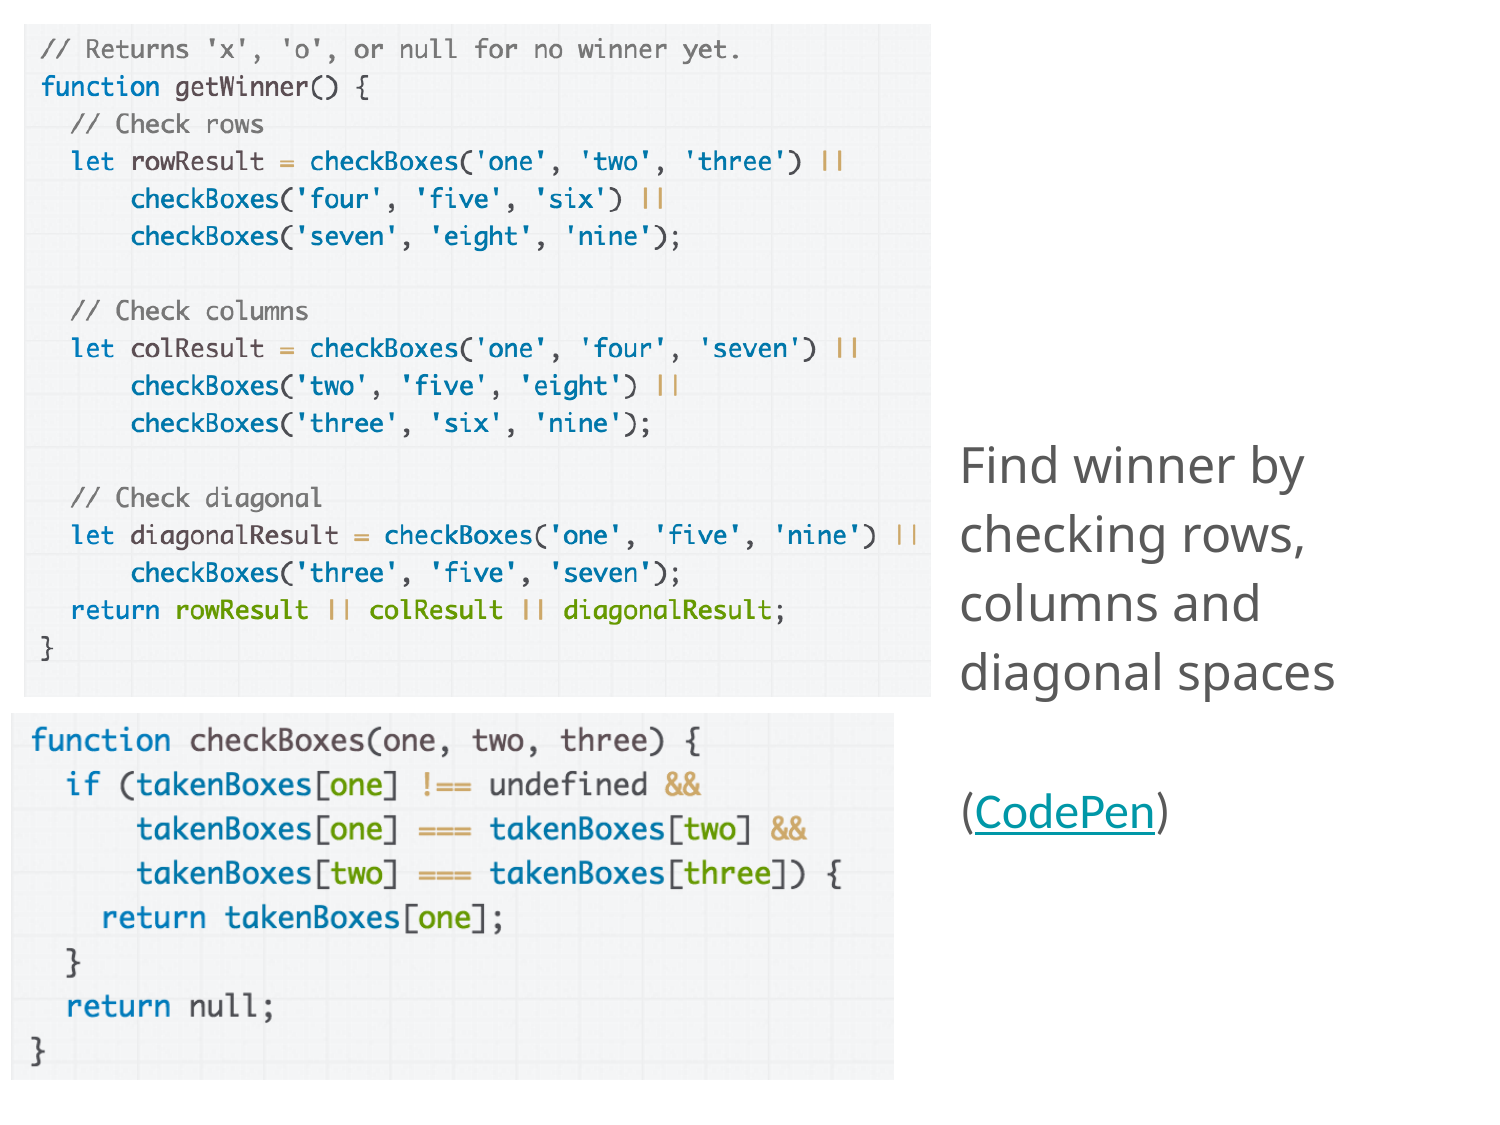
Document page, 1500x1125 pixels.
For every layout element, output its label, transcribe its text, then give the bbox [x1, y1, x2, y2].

list Find winner by checking rows, columns and diagonal spaces (CodePen) [944, 409, 1460, 662]
picture [24, 24, 931, 697]
picture [11, 713, 894, 1080]
